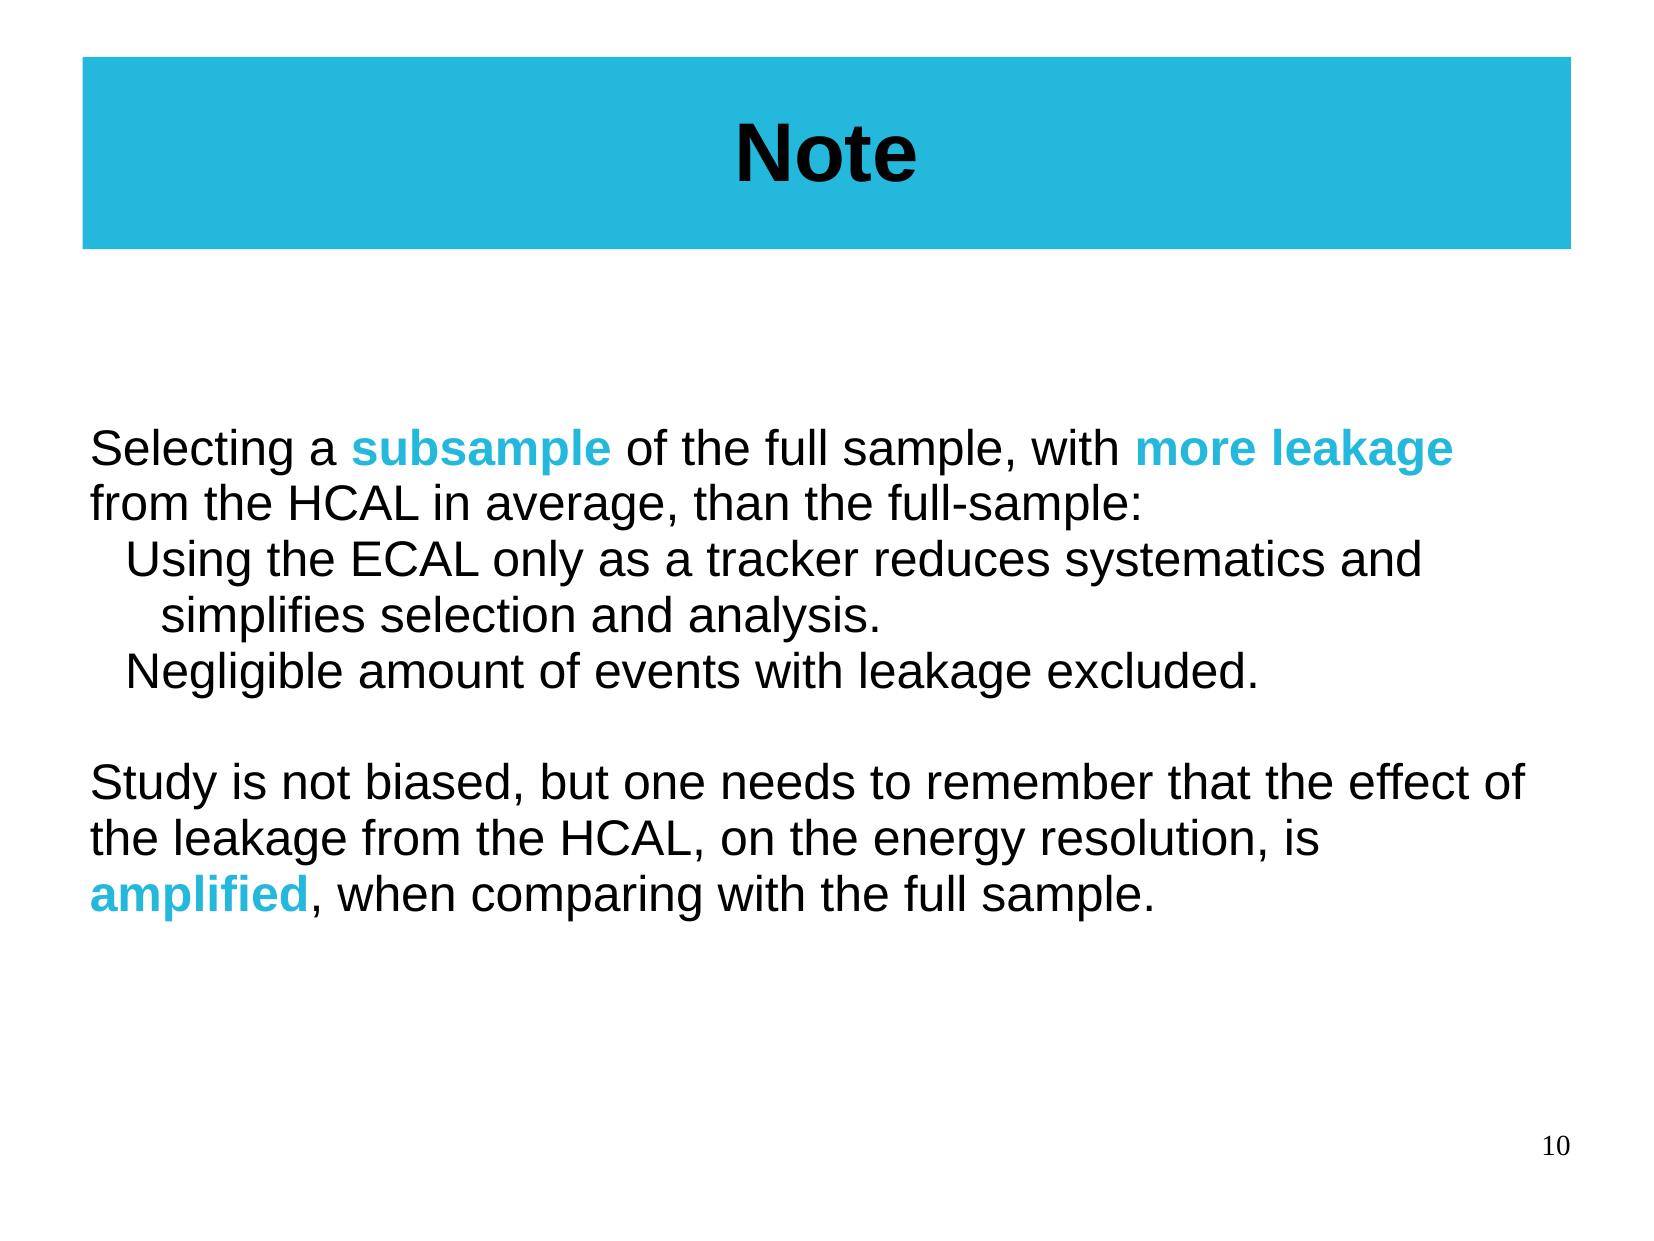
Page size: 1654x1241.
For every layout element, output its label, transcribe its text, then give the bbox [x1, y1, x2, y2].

text_box Selecting a subsample of the full sample, with more leakage from the HCAL in average, than the full-sample: Using the ECAL only as a tracker reduces systematics and simplifies selection and analysis. Negligible amount of events with leakage excluded. Study is not biased, but one needs to remember that the effect of the leakage from the HCAL, on the energy resolution, is amplified, when comparing with the full sample. [75, 412, 1576, 976]
title Note [82, 56, 1571, 250]
